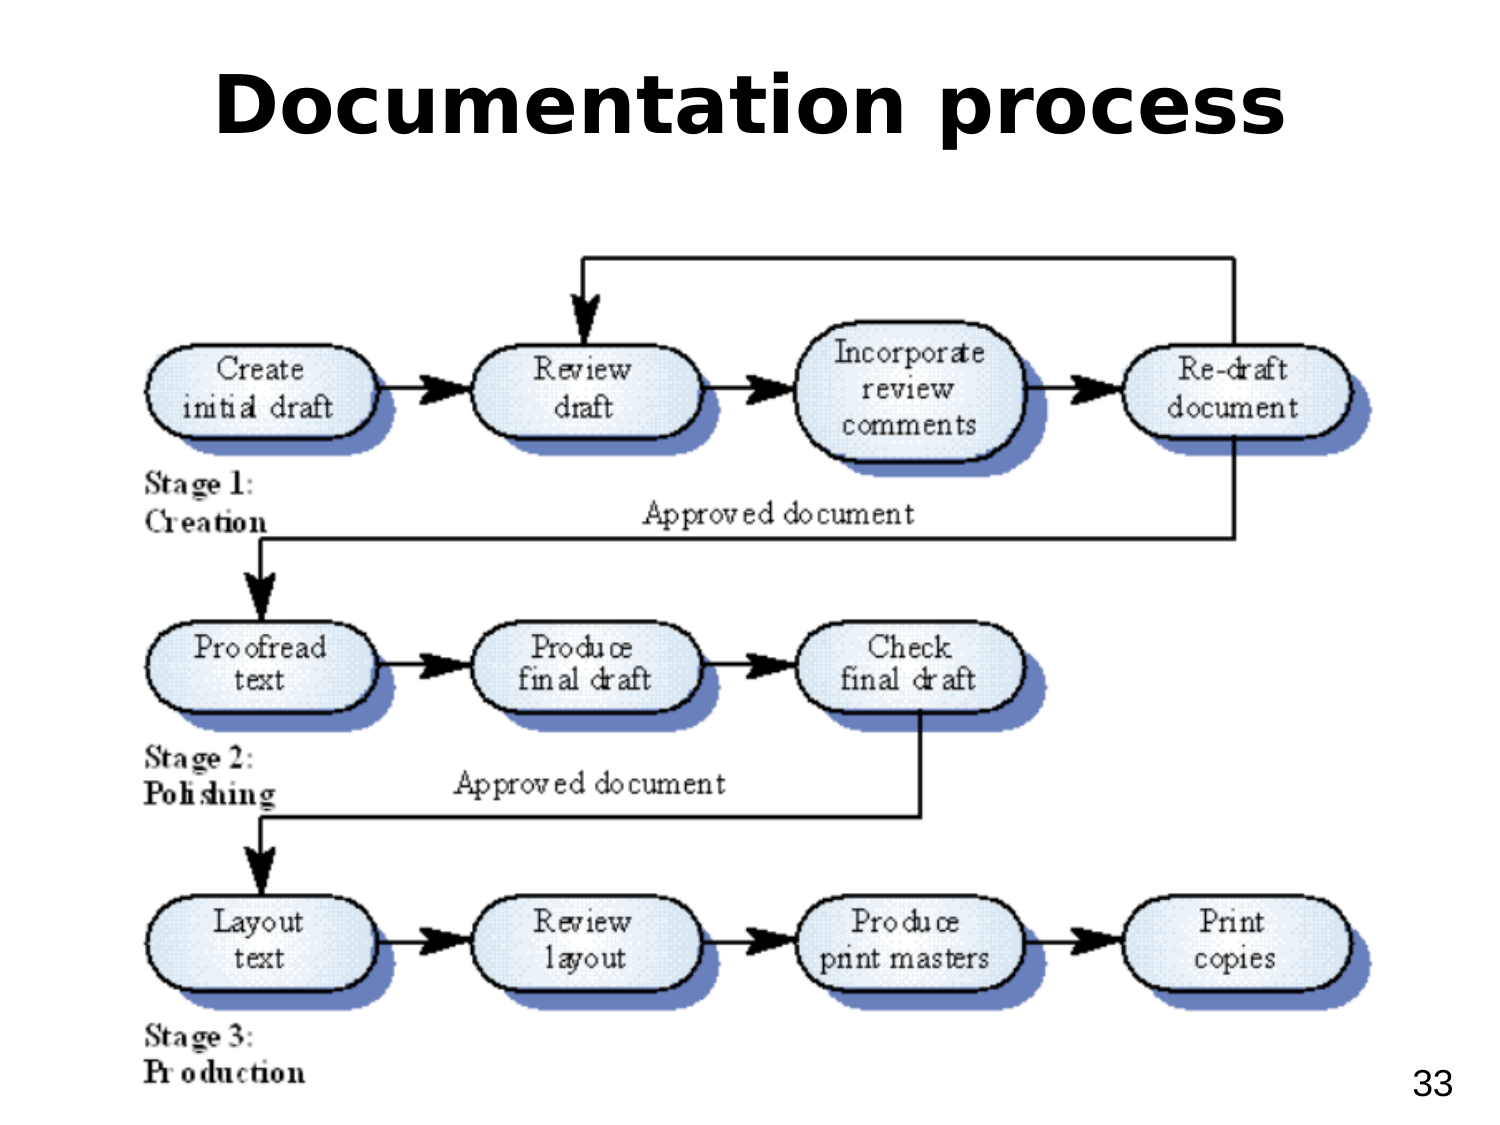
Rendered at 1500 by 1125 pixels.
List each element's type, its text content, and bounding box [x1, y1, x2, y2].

picture [114, 236, 1386, 1093]
title Documentation process [75, 44, 1425, 177]
